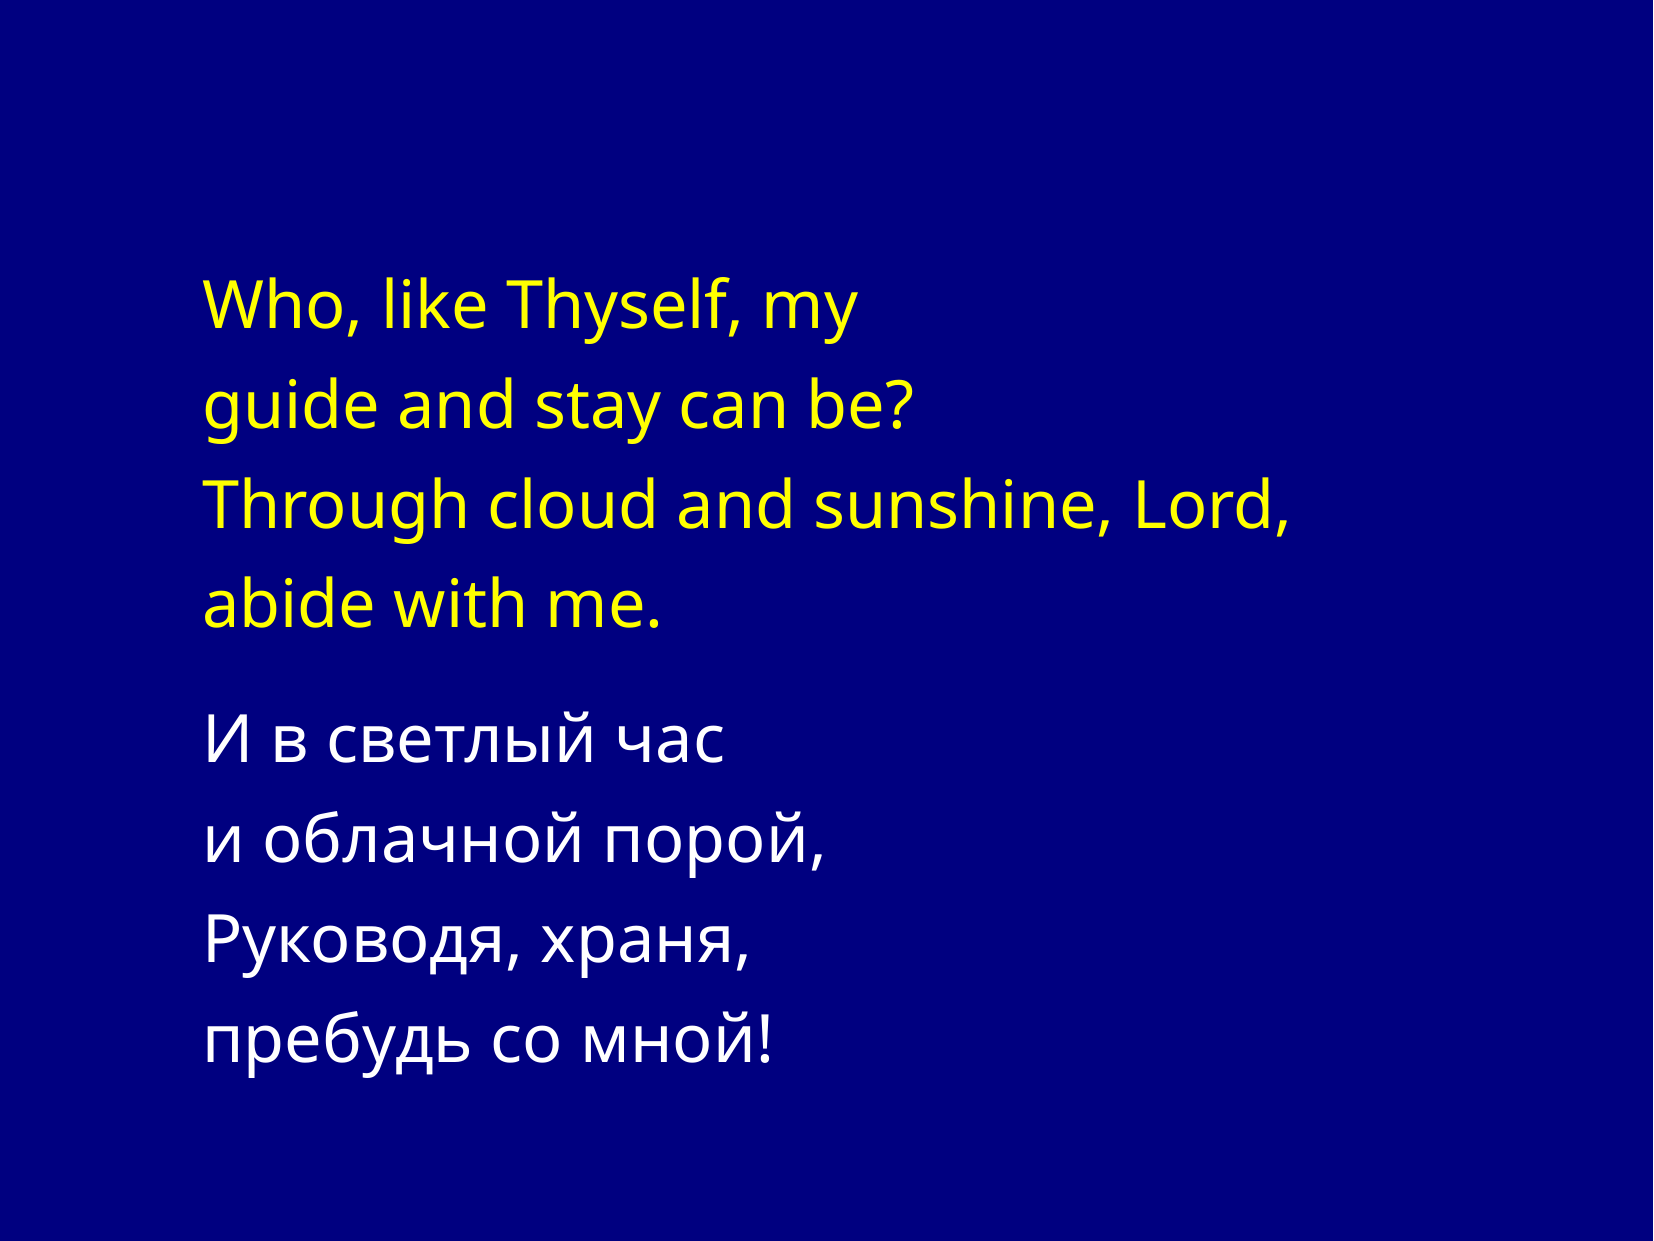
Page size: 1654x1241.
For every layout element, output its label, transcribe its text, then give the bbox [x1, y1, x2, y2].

text_box И в светлый час и облачной порой, Руководя, храня, пребудь со мной! [75, 675, 1576, 1163]
text_box Who, like Thyself, my guide and stay can be? Through cloud and sunshine, Lord, abide with me. [75, 150, 1576, 638]
